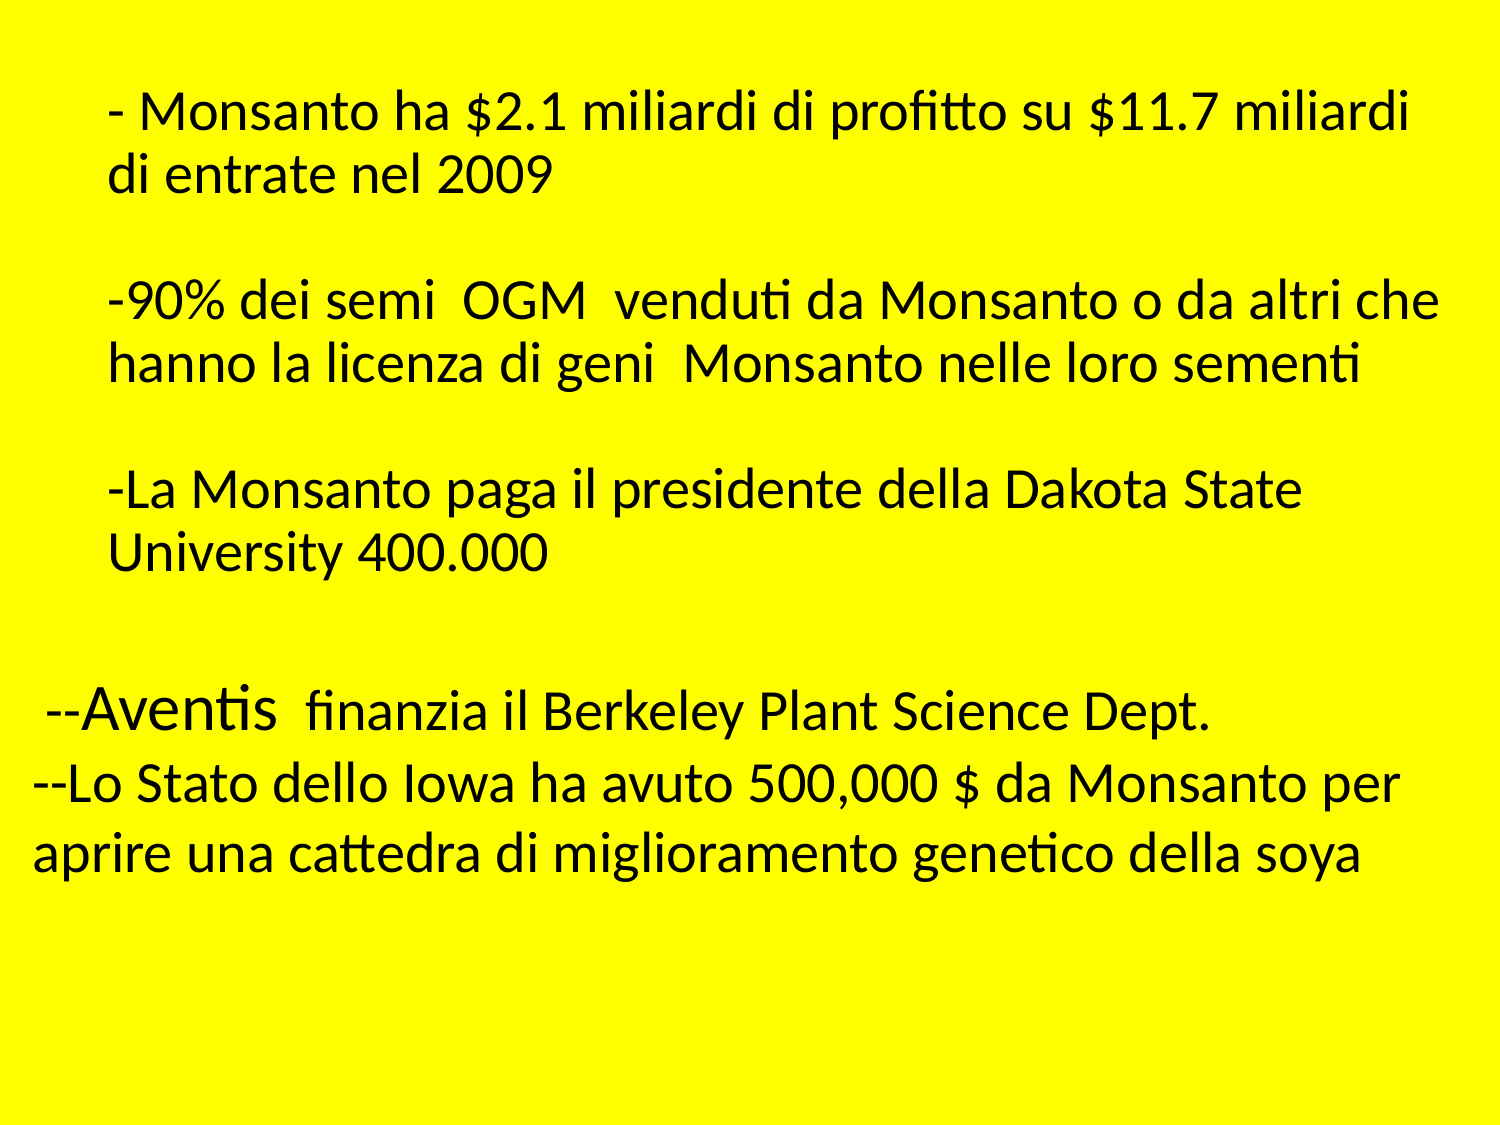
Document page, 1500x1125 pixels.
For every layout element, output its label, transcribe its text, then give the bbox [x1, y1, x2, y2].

text_box - Monsanto ha $2.1 miliardi di profitto su $11.7 miliardi di entrate nel 2009 -90% dei semi OGM venduti da Monsanto o da altri che hanno la licenza di geni Monsanto nelle loro sementi -La Monsanto paga il presidente della Dakota State University 400.000 --Aventis finanzia il Berkeley Plant Science Dept. --Lo Stato dello Iowa ha avuto 500,000 $ da Monsanto per aprire una cattedra di miglioramento genetico della soya [17, 2, 1483, 995]
